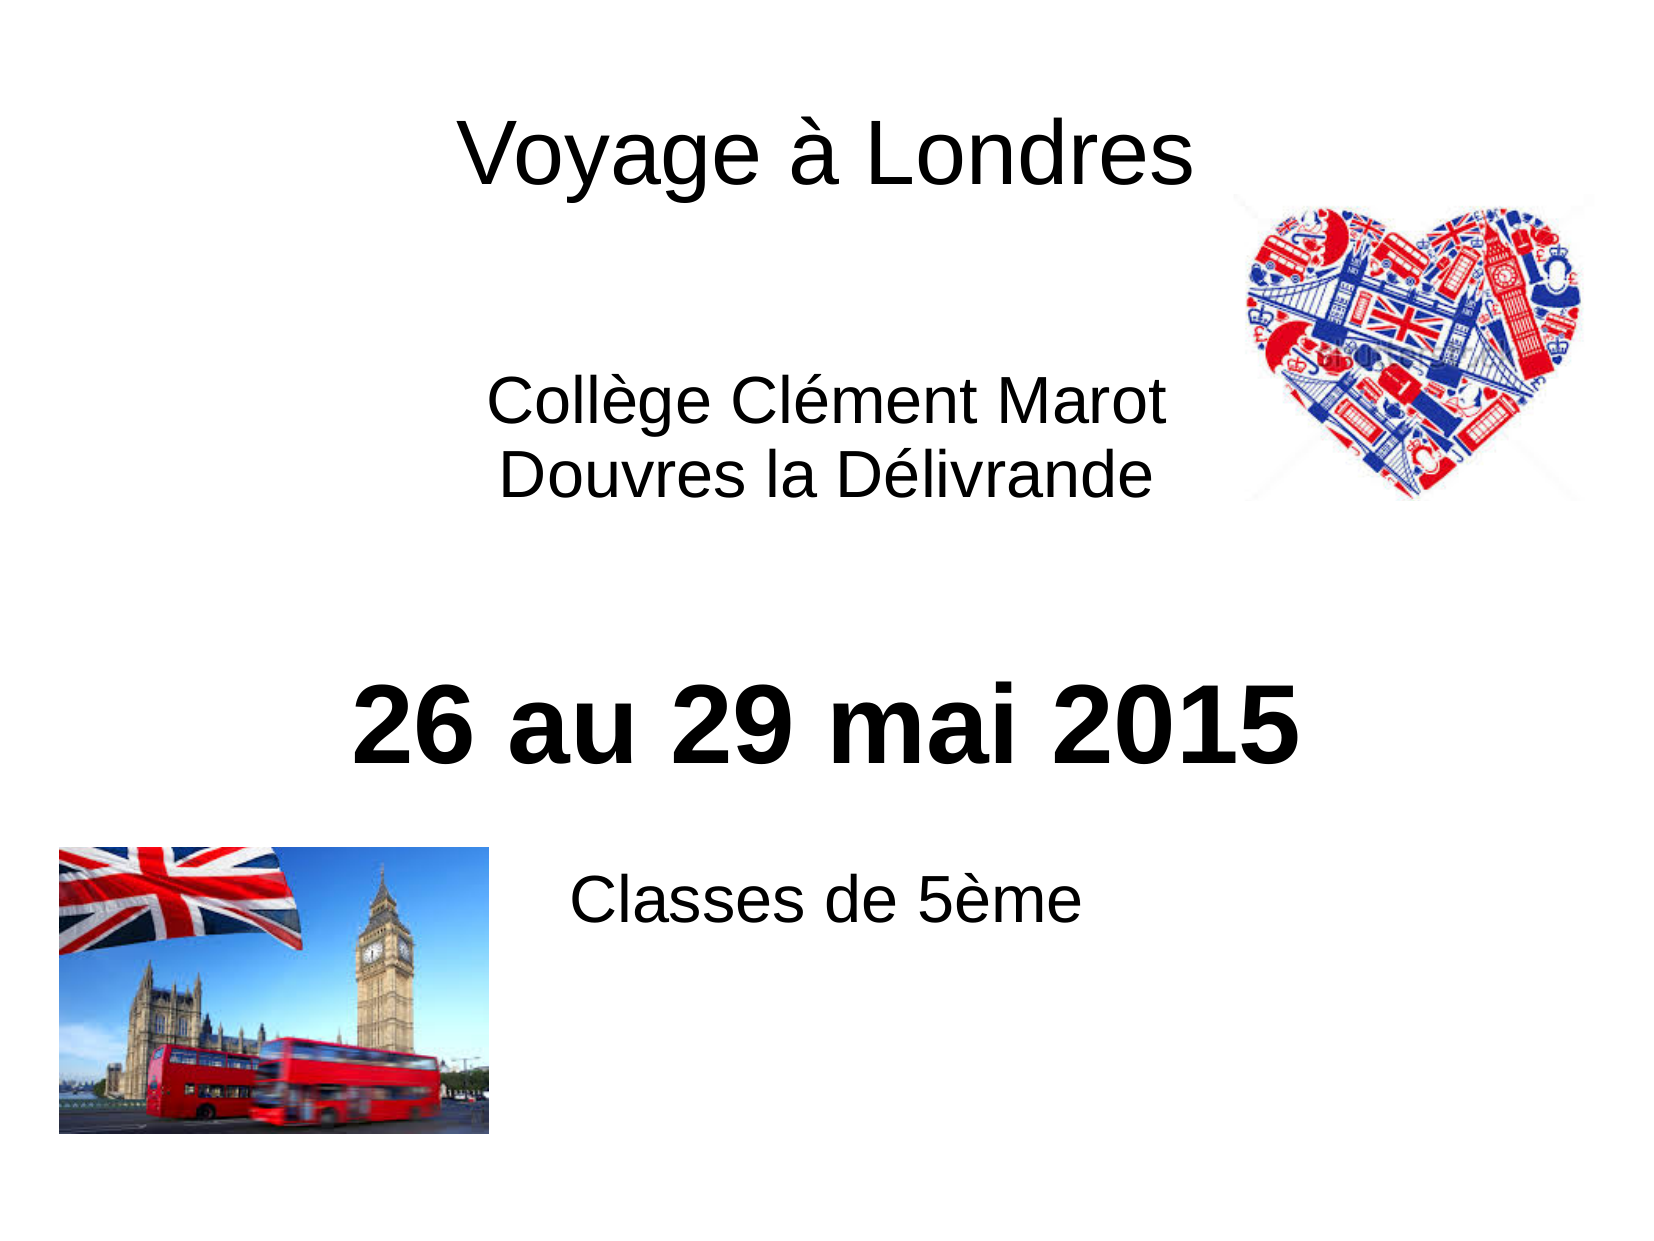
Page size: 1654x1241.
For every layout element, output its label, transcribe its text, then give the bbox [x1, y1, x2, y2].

picture [59, 847, 489, 1134]
picture [1233, 194, 1595, 501]
subtitle Collège Clément Marot Douvres la Délivrande 26 au 29 mai 2015 Classes de 5ème [82, 290, 1571, 1010]
title Voyage à Londres [82, 49, 1571, 257]
